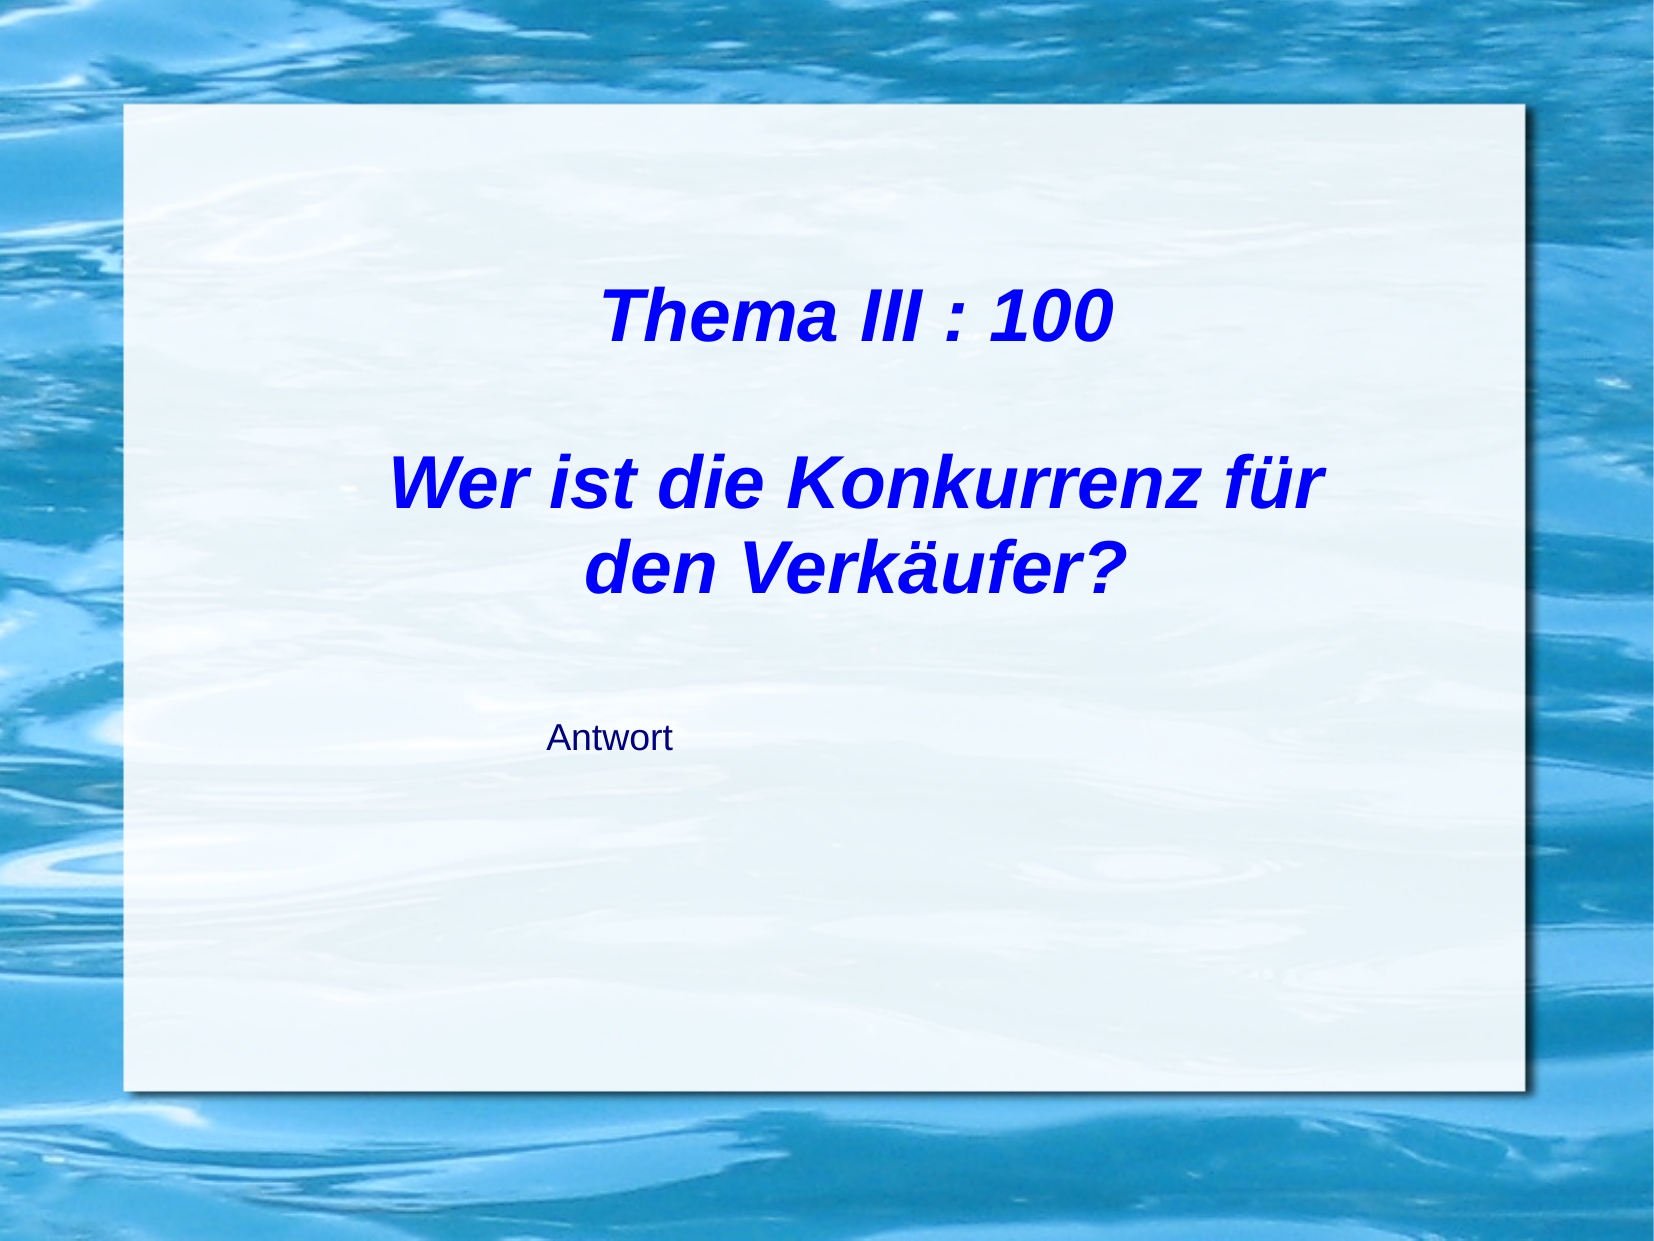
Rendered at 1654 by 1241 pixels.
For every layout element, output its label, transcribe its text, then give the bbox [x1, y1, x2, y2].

picture [0, 0, 1654, 1241]
text_box Antwort [531, 708, 945, 766]
text_box Thema III : 100 Wer ist die Konkurrenz für den Verkäufer? [324, 265, 1388, 617]
